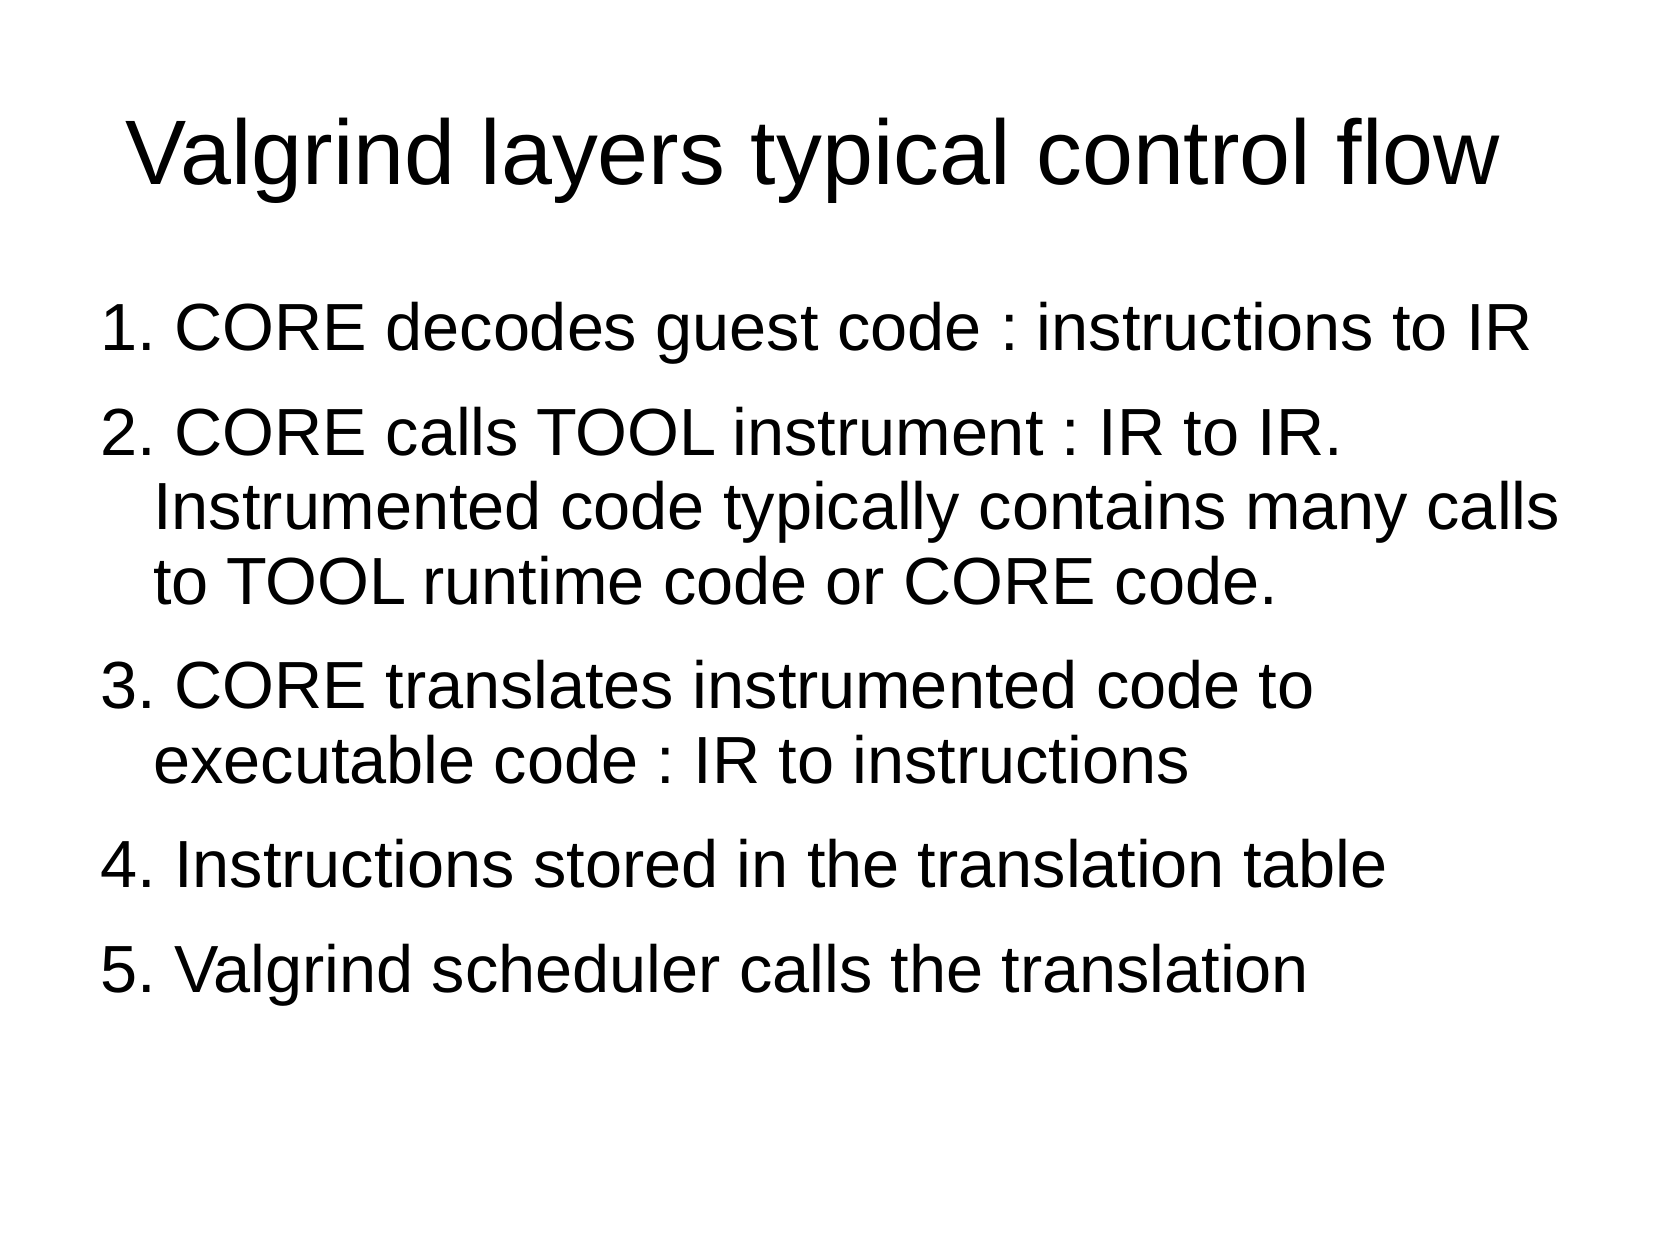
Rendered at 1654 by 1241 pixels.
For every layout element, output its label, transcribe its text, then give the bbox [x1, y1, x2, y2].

list CORE decodes guest code : instructions to IR CORE calls TOOL instrument : IR to IR. Instrumented code typically contains many calls to TOOL runtime code or CORE code. CORE translates instrumented code to executable code : IR to instructions Instructions stored in the translation table Valgrind scheduler calls the translation [82, 290, 1571, 1186]
title Valgrind layers typical control flow [82, 49, 1571, 257]
